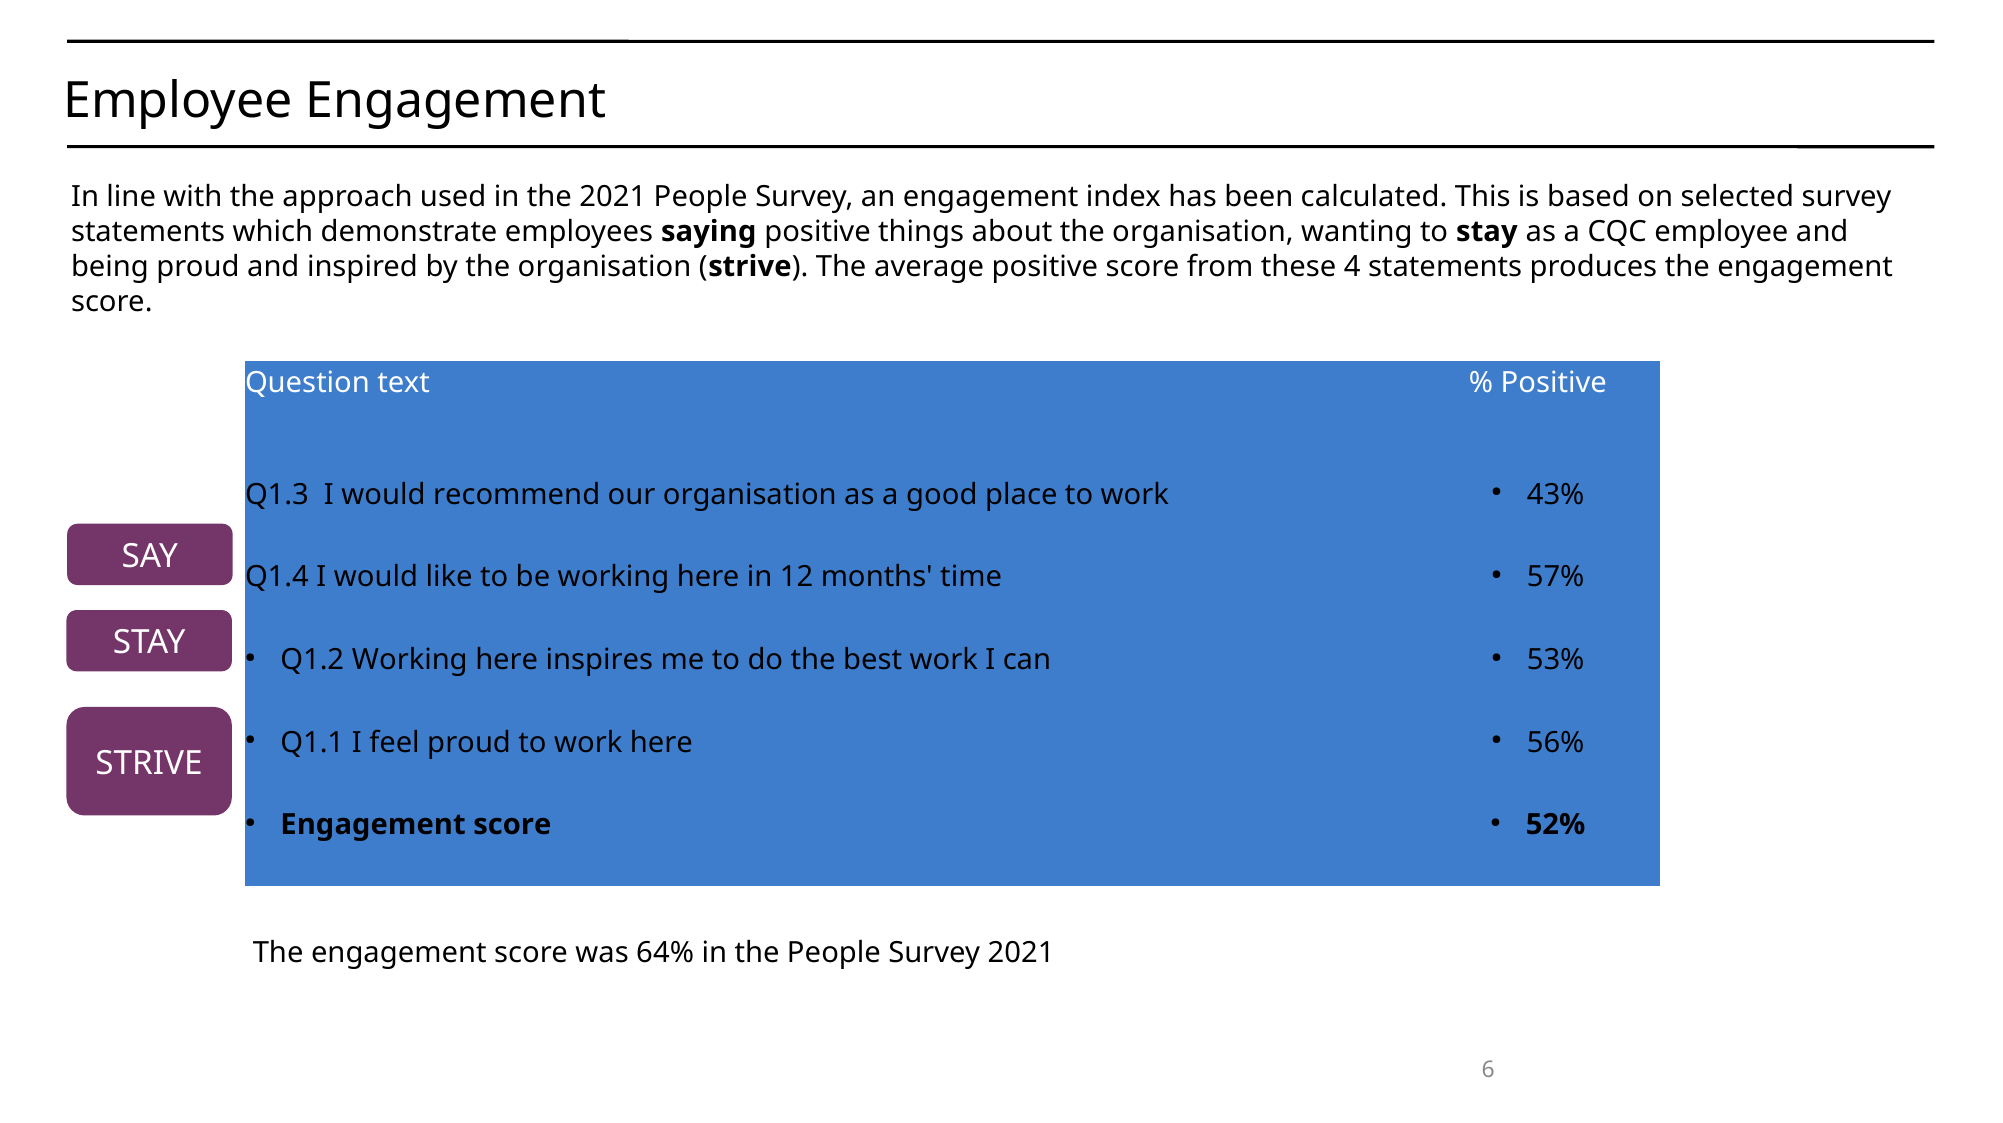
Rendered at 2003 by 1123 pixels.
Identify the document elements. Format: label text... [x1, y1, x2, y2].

table_cell Q1.1 I feel proud to work here [245, 721, 1416, 803]
table_cell 52% [1416, 803, 1660, 886]
table_header Question text [245, 361, 1416, 473]
table_header % Positive [1416, 361, 1660, 473]
table_cell 56% [1416, 721, 1660, 803]
text_box STAY [66, 610, 232, 672]
table_cell Engagement score [245, 803, 1416, 886]
table_cell Q1.4 I would like to be working here in 12 months' time [245, 556, 1416, 638]
text_box The engagement score was 64% in the People Survey 2021 [237, 926, 1757, 977]
title Employee Engagement [63, 48, 1931, 136]
slide_number 6 [1466, 1039, 1934, 1100]
text_box In line with the approach used in the 2021 People Survey, an engagement index has been calculated. This is based on selected survey statements which demonstrate employees saying positive things about the organisation, wanting to stay as a CQC employee and being proud and inspired by the organisation (strive). The average positive score from these 4 statements produces the engagement score. [56, 170, 1935, 292]
table_cell Q1.3 I would recommend our organisation as a good place to work [245, 473, 1416, 556]
table_cell 57% [1416, 556, 1660, 638]
text_box STRIVE [66, 706, 232, 816]
table_cell 53% [1416, 638, 1660, 721]
table_cell 43% [1416, 473, 1660, 556]
text_box SAY [67, 523, 233, 586]
table_cell Q1.2 Working here inspires me to do the best work I can [245, 638, 1416, 721]
